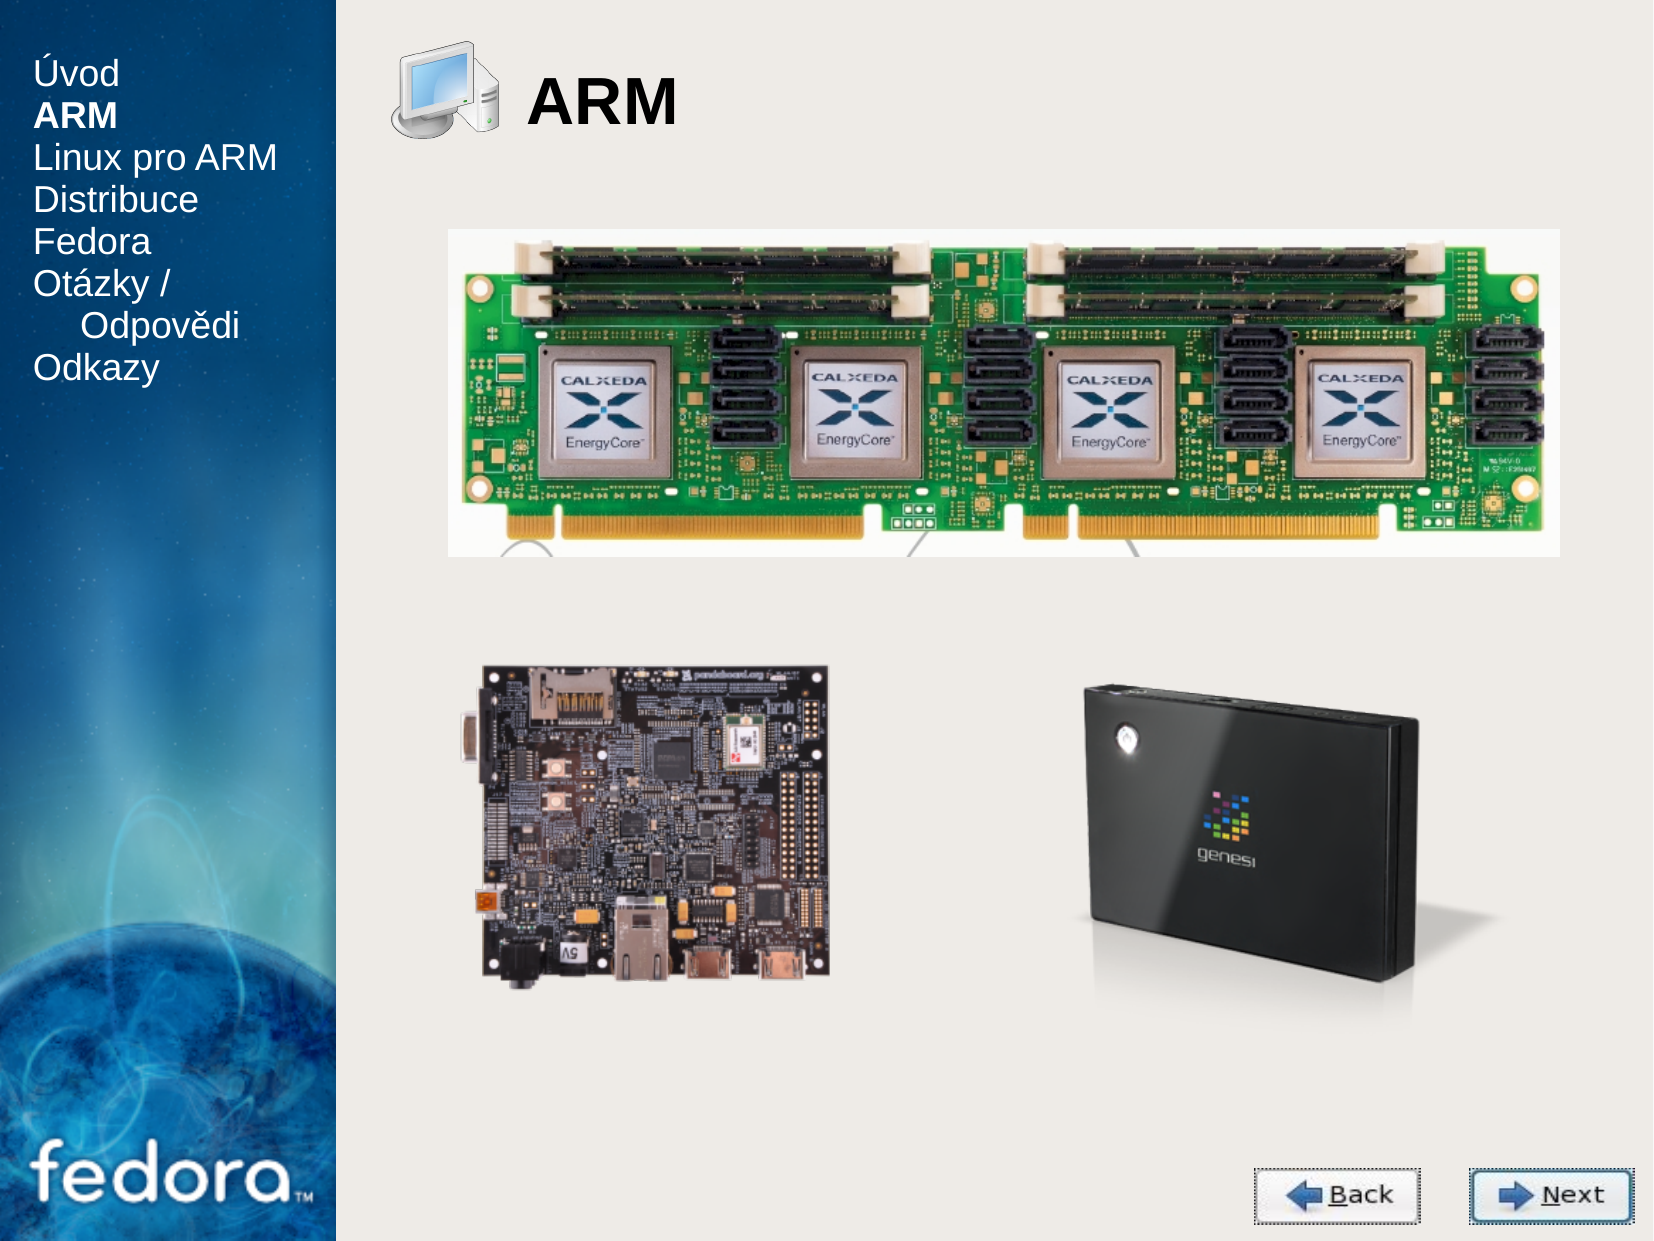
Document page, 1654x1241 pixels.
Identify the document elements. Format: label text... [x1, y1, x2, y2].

picture [0, 0, 1654, 1241]
text_box Úvod ARM Linux pro ARM Distribuce Fedora Otázky / Odpovědi Odkazy [18, 45, 327, 397]
text_box ARM [511, 56, 1316, 147]
